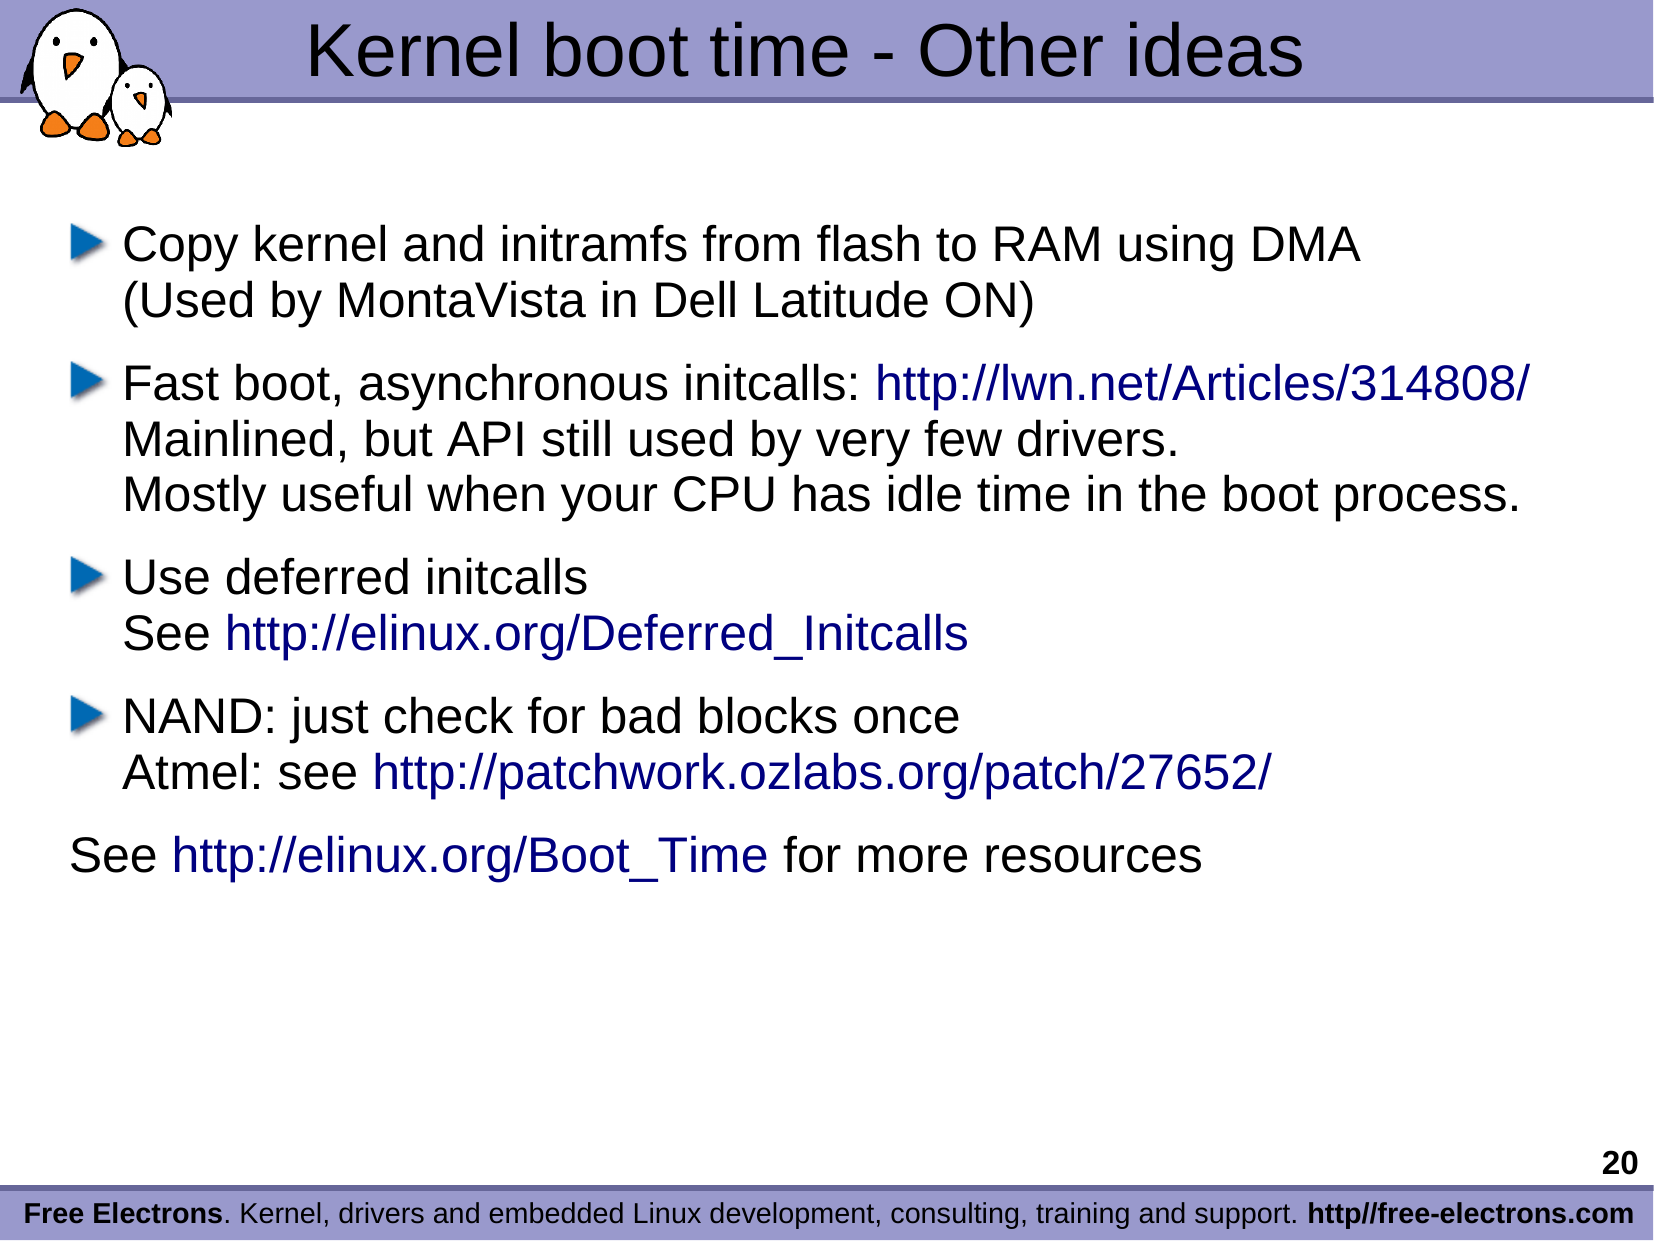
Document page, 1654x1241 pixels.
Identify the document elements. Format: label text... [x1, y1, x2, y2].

picture [20, 8, 172, 147]
list Copy kernel and initramfs from flash to RAM using DMA (Used by MontaVista in Dell Latitude ON) Fast boot, asynchronous initcalls: http://lwn.net/Articles/314808/ Mainlined, but API still used by very few drivers. Mostly useful when your CPU has idle time in the boot process. Use deferred initcalls See http://elinux.org/Deferred_Initcalls NAND: just check for bad blocks once Atmel: see http://patchwork.ozlabs.org/patch/27652/ See http://elinux.org/Boot_Time for more resources [51, 216, 1599, 1066]
title Kernel boot time - Other ideas [60, 0, 1551, 100]
